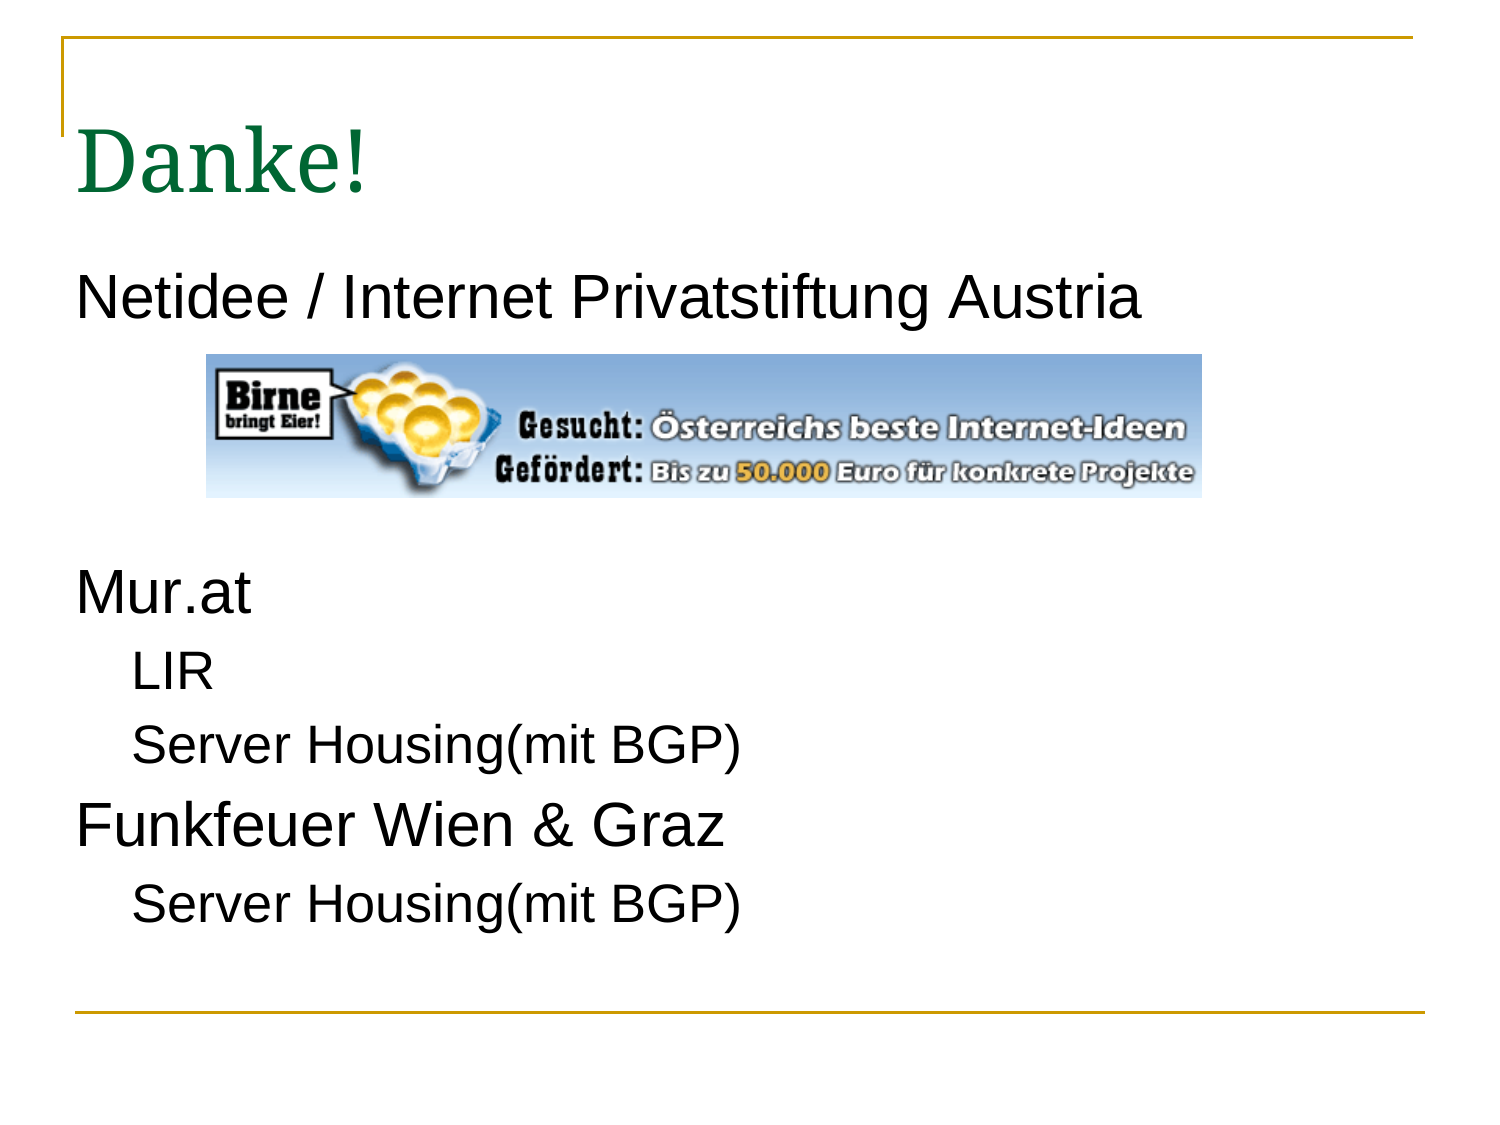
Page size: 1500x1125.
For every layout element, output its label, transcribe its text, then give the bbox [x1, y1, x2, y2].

title Danke! [75, 45, 1426, 262]
list Netidee / Internet Privatstiftung Austria Mur.at LIR Server Housing(mit BGP) Funkfeuer Wien & Graz Server Housing(mit BGP) [75, 262, 1426, 991]
